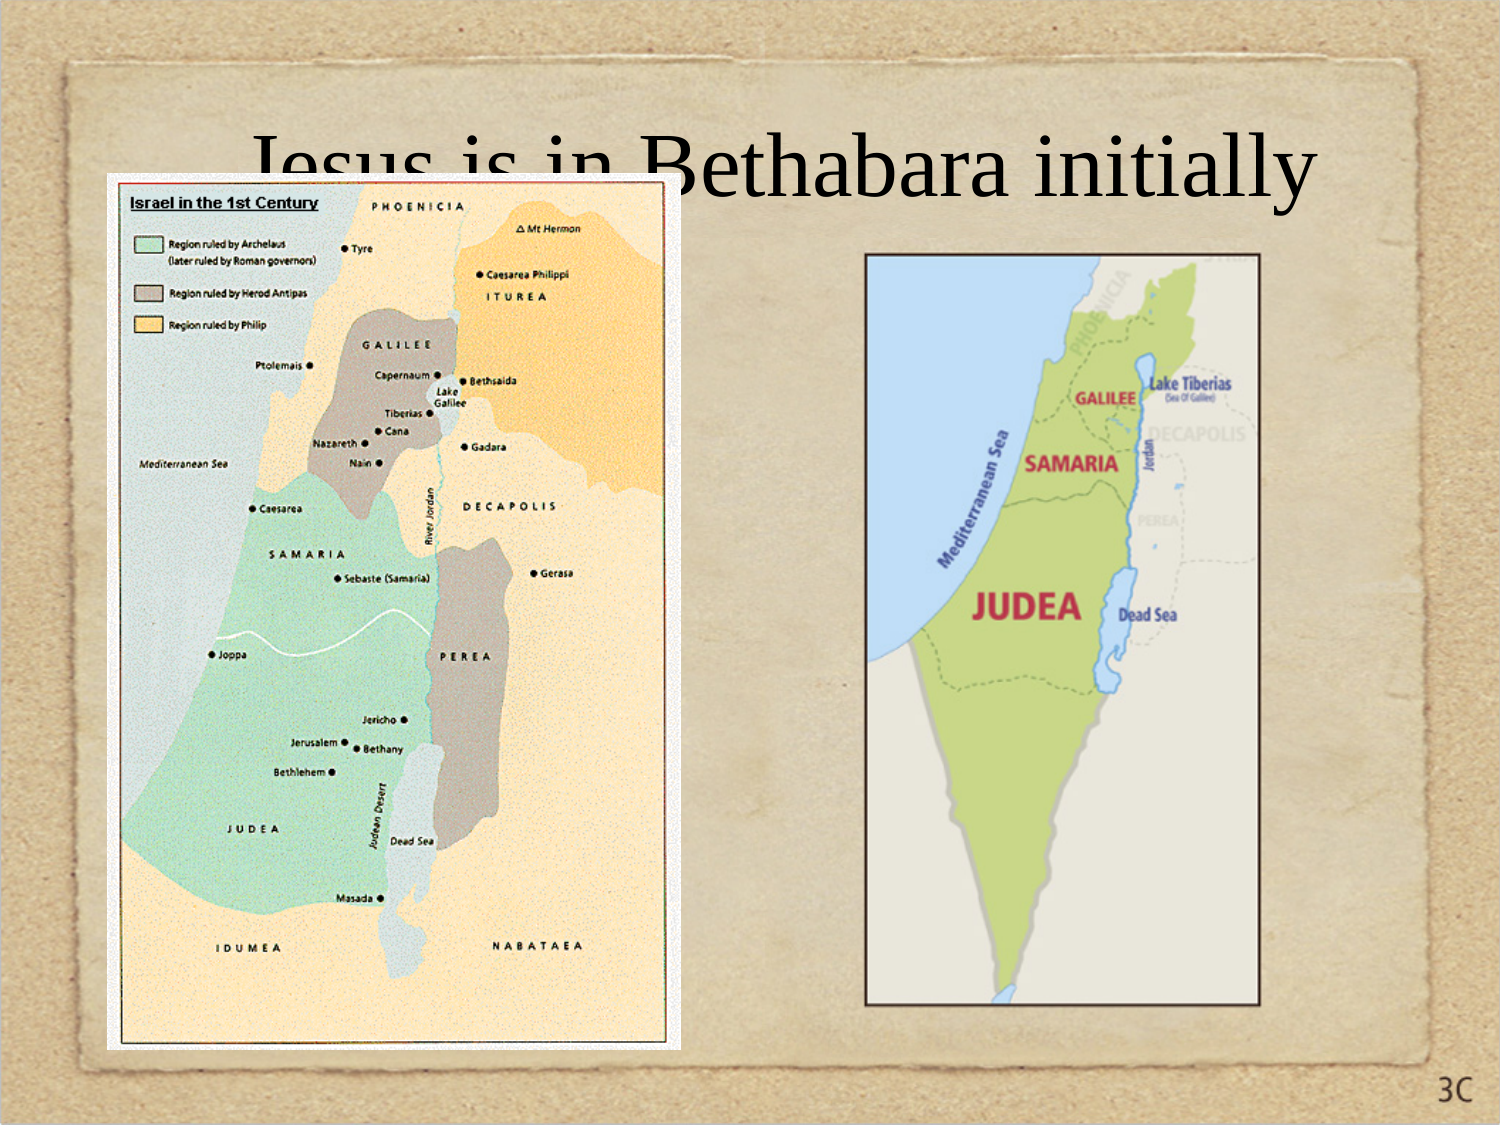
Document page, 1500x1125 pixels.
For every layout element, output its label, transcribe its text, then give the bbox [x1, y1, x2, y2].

text_box [681, 598, 1500, 871]
text_box Jesus is in Bethabara initially [170, 57, 1395, 174]
picture [0, 0, 1500, 1125]
